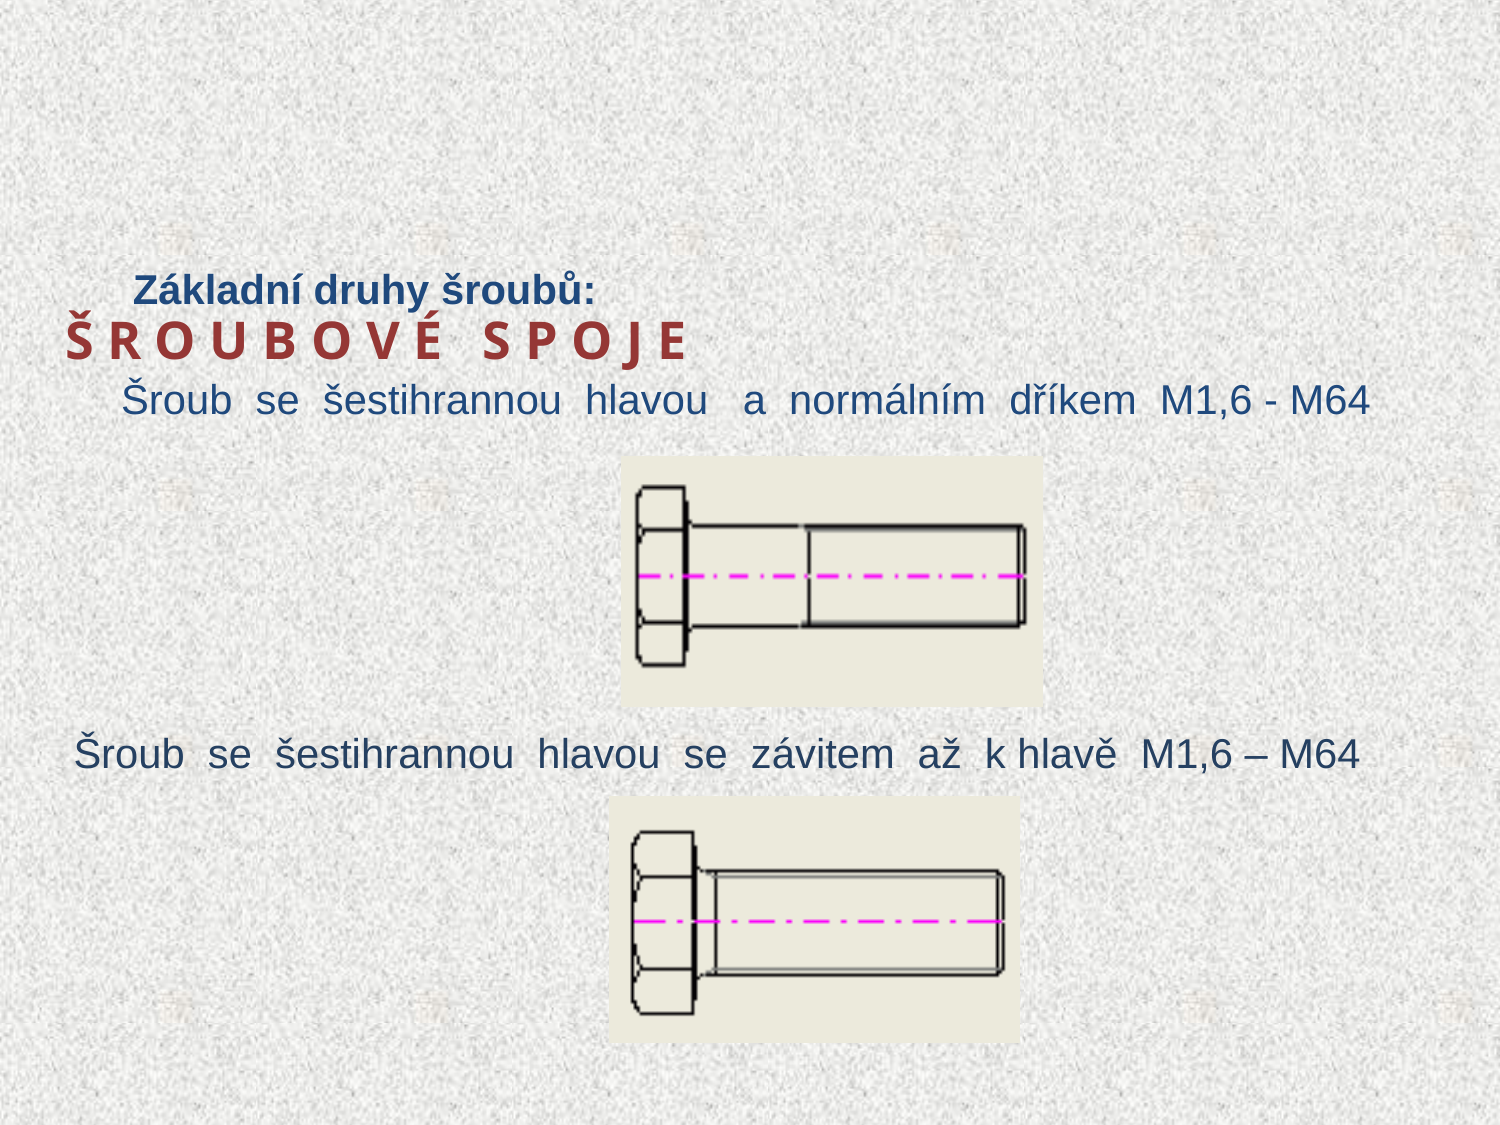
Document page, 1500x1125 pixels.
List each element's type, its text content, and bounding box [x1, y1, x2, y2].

title Š R O U B O V É S P O J E [50, 50, 1476, 188]
picture [621, 457, 1043, 708]
text_box Šroub se šestihrannou hlavou se závitem až k hlavě M1,6 – M64 [59, 720, 1418, 785]
picture [609, 796, 1020, 1043]
list Základní druhy šroubů: Šroub se šestihrannou hlavou a normálním dříkem M1,6 - M64 [50, 254, 1476, 998]
